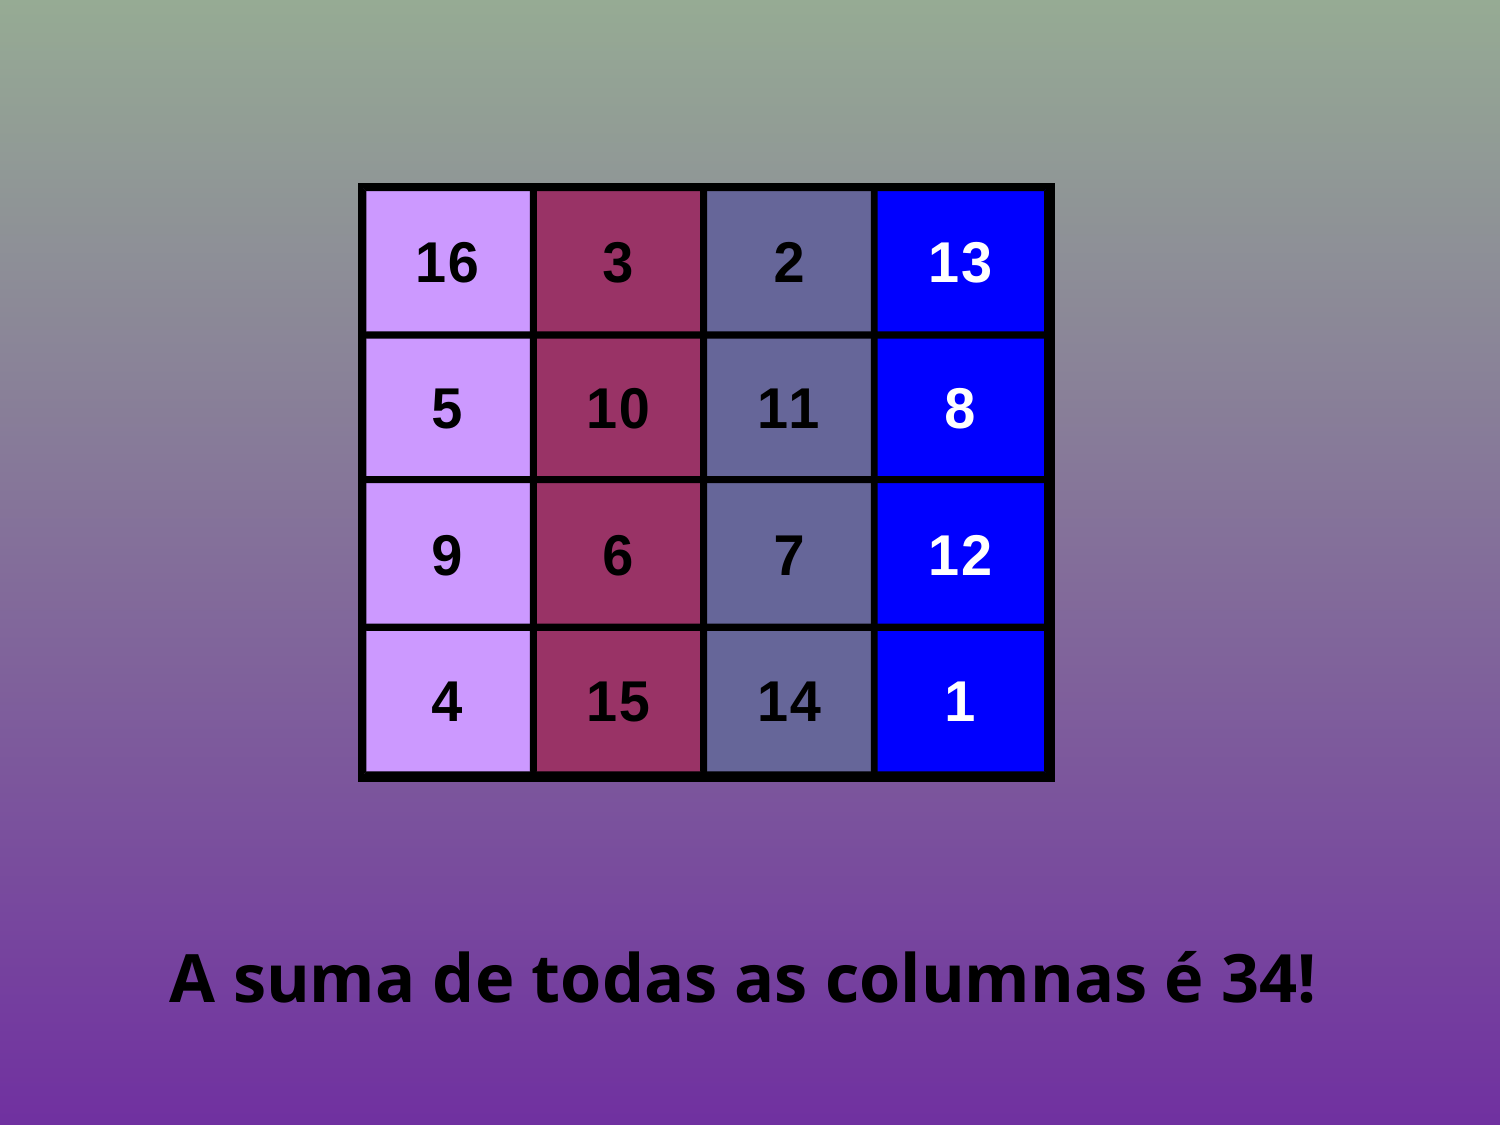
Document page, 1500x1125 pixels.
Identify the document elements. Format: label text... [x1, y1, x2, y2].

text_box A suma de todas as columnas é 34! [155, 928, 1333, 1024]
chart [362, 187, 1051, 778]
